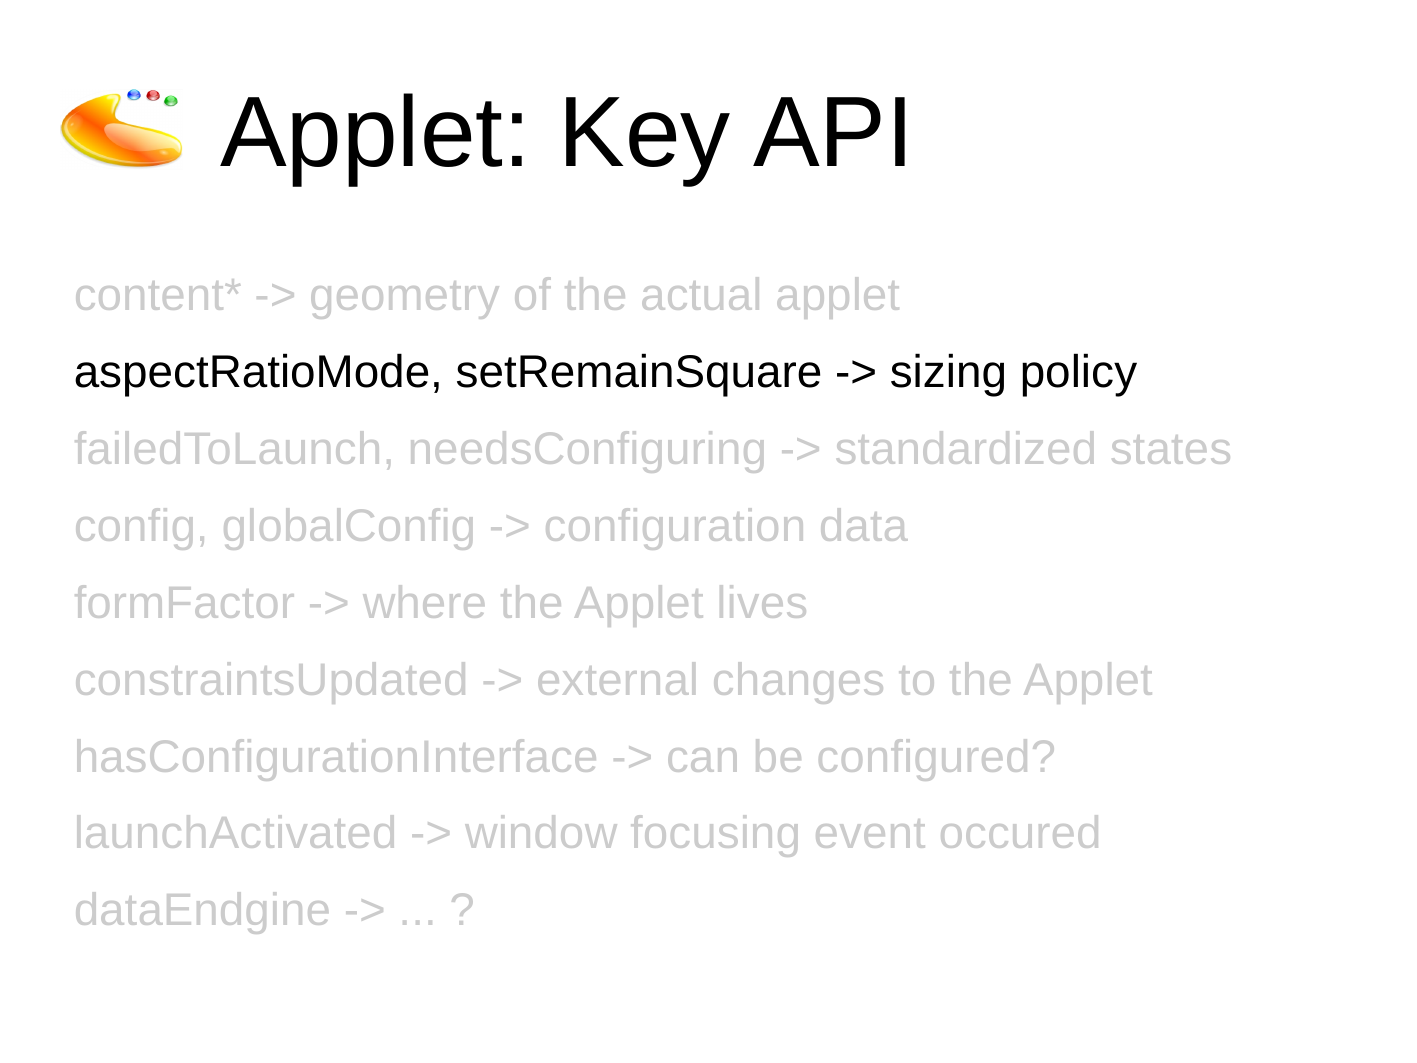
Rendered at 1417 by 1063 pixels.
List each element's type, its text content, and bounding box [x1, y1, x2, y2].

text_box content* -> geometry of the actual applet aspectRatioMode, setRemainSquare -> sizing policy failedToLaunch, needsConfiguring -> standardized states config, globalConfig -> configuration data formFactor -> where the Applet lives constraintsUpdated -> external changes to the Applet hasConfigurationInterface -> can be configured? launchActivated -> window focusing event occured dataEndgine -> ... ? [59, 236, 1417, 1063]
picture [60, 89, 183, 170]
text_box Applet: Key API [205, 68, 1358, 188]
